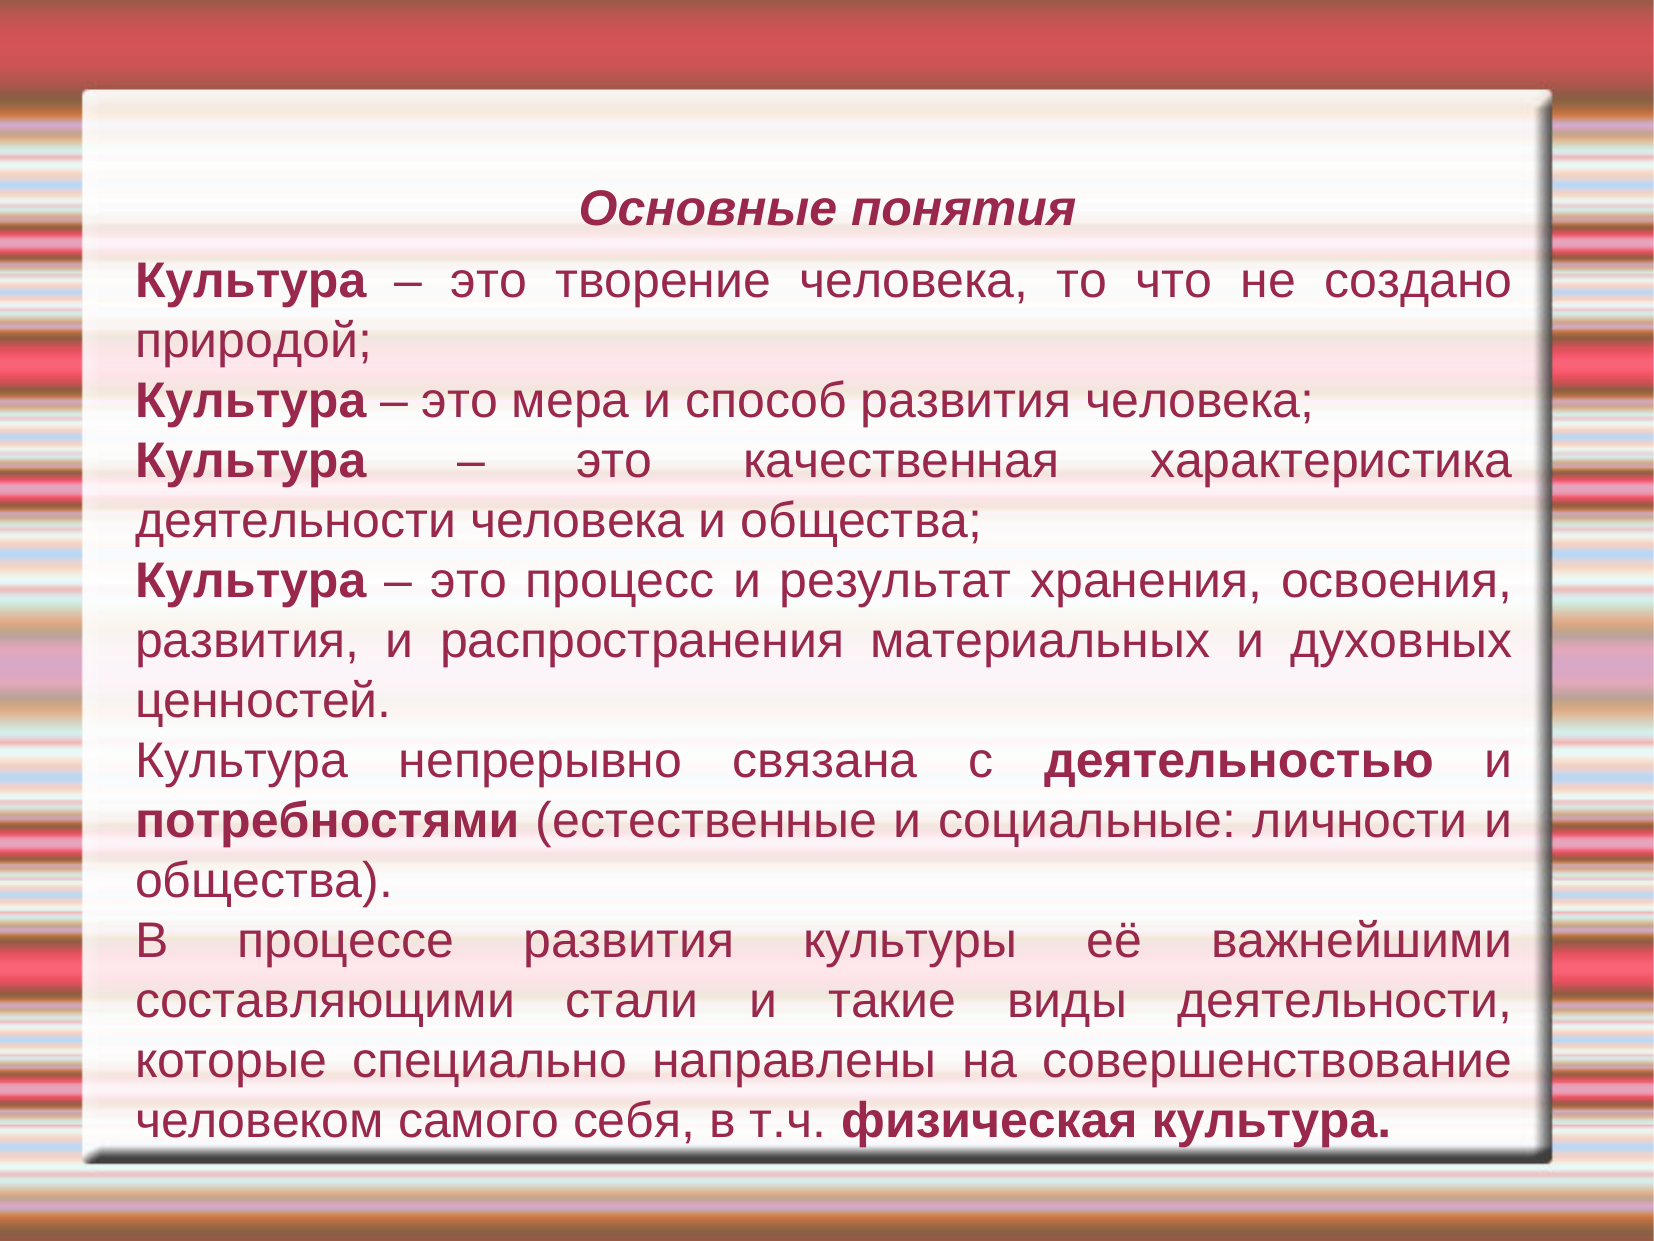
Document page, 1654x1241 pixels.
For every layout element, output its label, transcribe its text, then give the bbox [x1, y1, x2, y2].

title Основные понятия [121, 114, 1534, 296]
subtitle Культура – это творение человека, то что не создано природой; Культура – это мера и способ развития человека; Культура – это качественная характеристика деятельности человека и общества; Культура – это процесс и результат хранения, освоения, развития, и распространения материальных и духовных ценностей. Культура непрерывно связана с деятельностью и потребностями (естественные и социальные: личности и общества). В процессе развития культуры её важнейшими составляющими стали и такие виды деятельности, которые специально направлены на совершенствование человеком самого себя, в т.ч. физическая культура. [134, 247, 1516, 1151]
